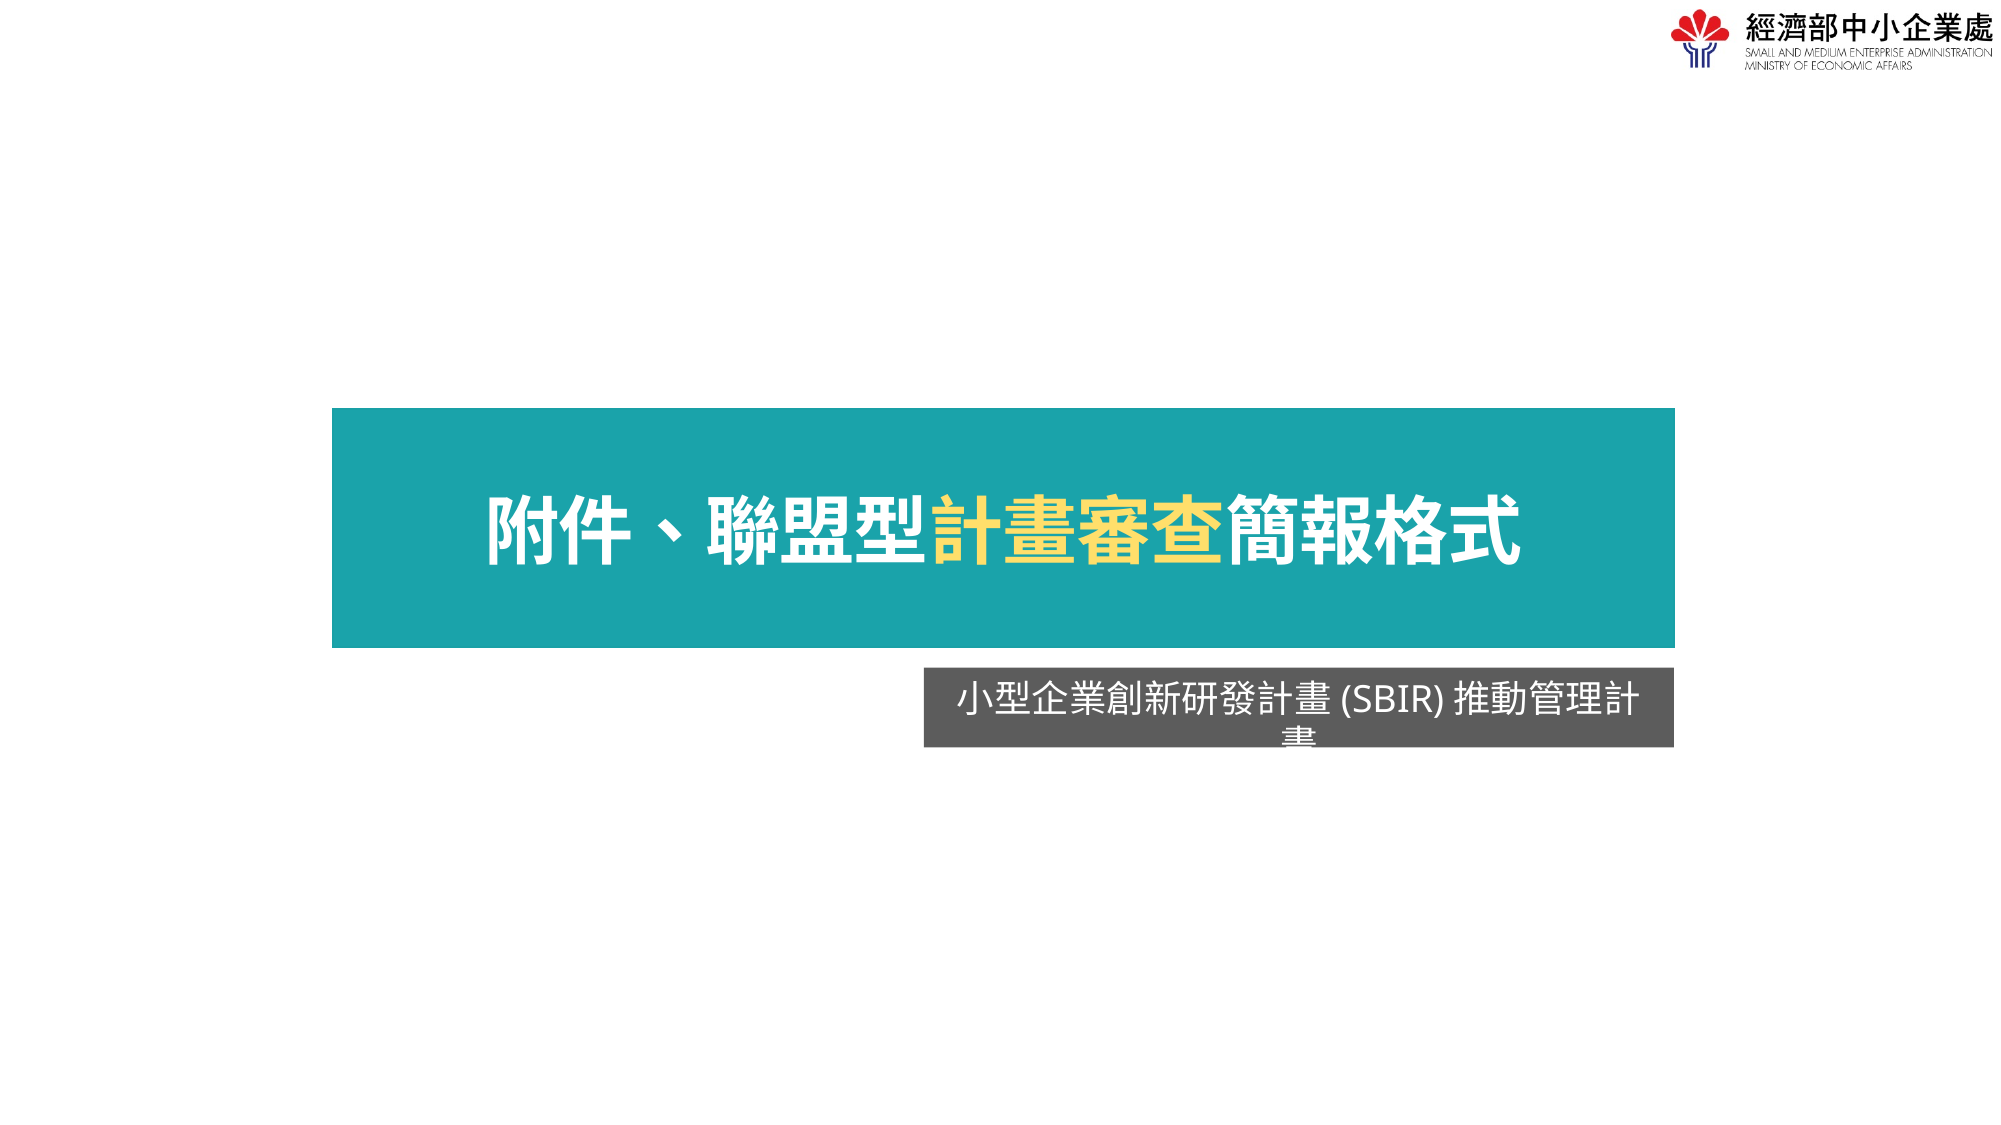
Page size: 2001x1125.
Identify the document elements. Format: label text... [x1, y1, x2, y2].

picture [1671, 9, 1993, 70]
text_box 小型企業創新研發計畫(SBIR)推動管理計畫 [924, 668, 1674, 747]
text_box 附件、聯盟型計畫審查簡報格式 [333, 409, 1674, 647]
